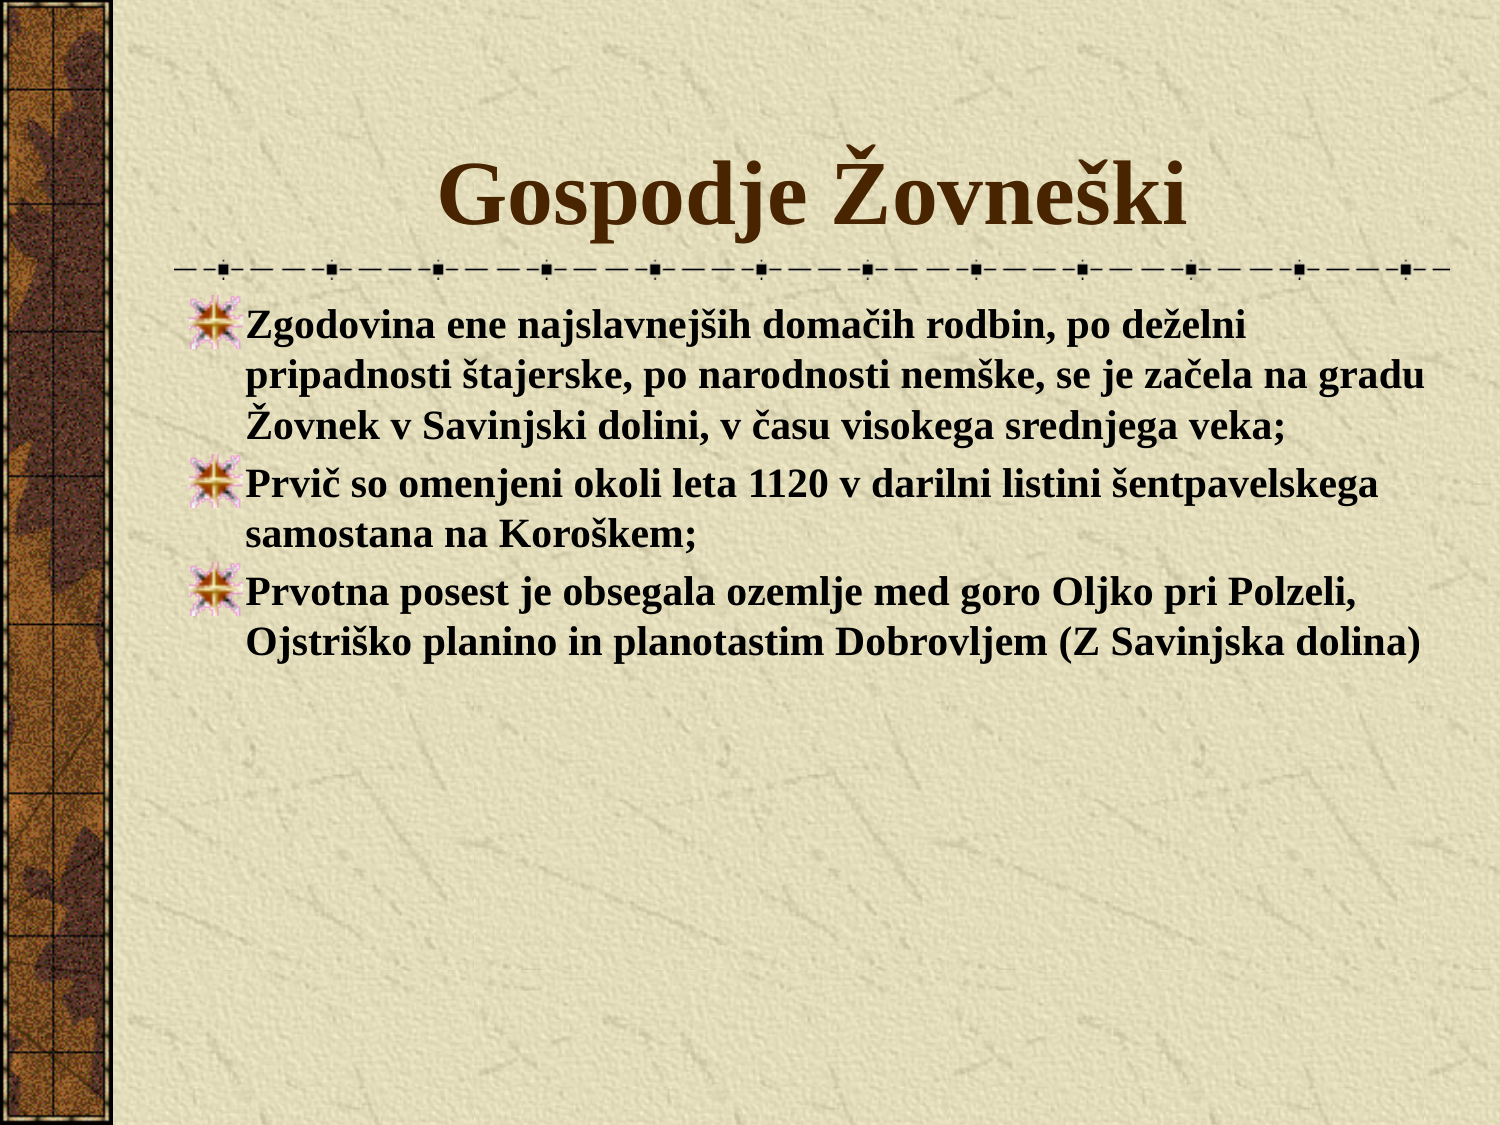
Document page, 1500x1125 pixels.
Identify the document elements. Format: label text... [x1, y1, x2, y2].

list Zgodovina ene najslavnejših domačih rodbin, po deželni pripadnosti štajerske, po narodnosti nemške, se je začela na gradu Žovnek v Savinjski dolini, v času visokega srednjega veka; Prvič so omenjeni okoli leta 1120 v darilni listini šentpavelskega samostana na Koroškem; Prvotna posest je obsegala ozemlje med goro Oljko pri Polzeli, Ojstriško planino in planotastim Dobrovljem (Z Savinjska dolina) [174, 289, 1449, 965]
title Gospodje Žovneški [174, 62, 1450, 250]
picture [0, 0, 1500, 1125]
